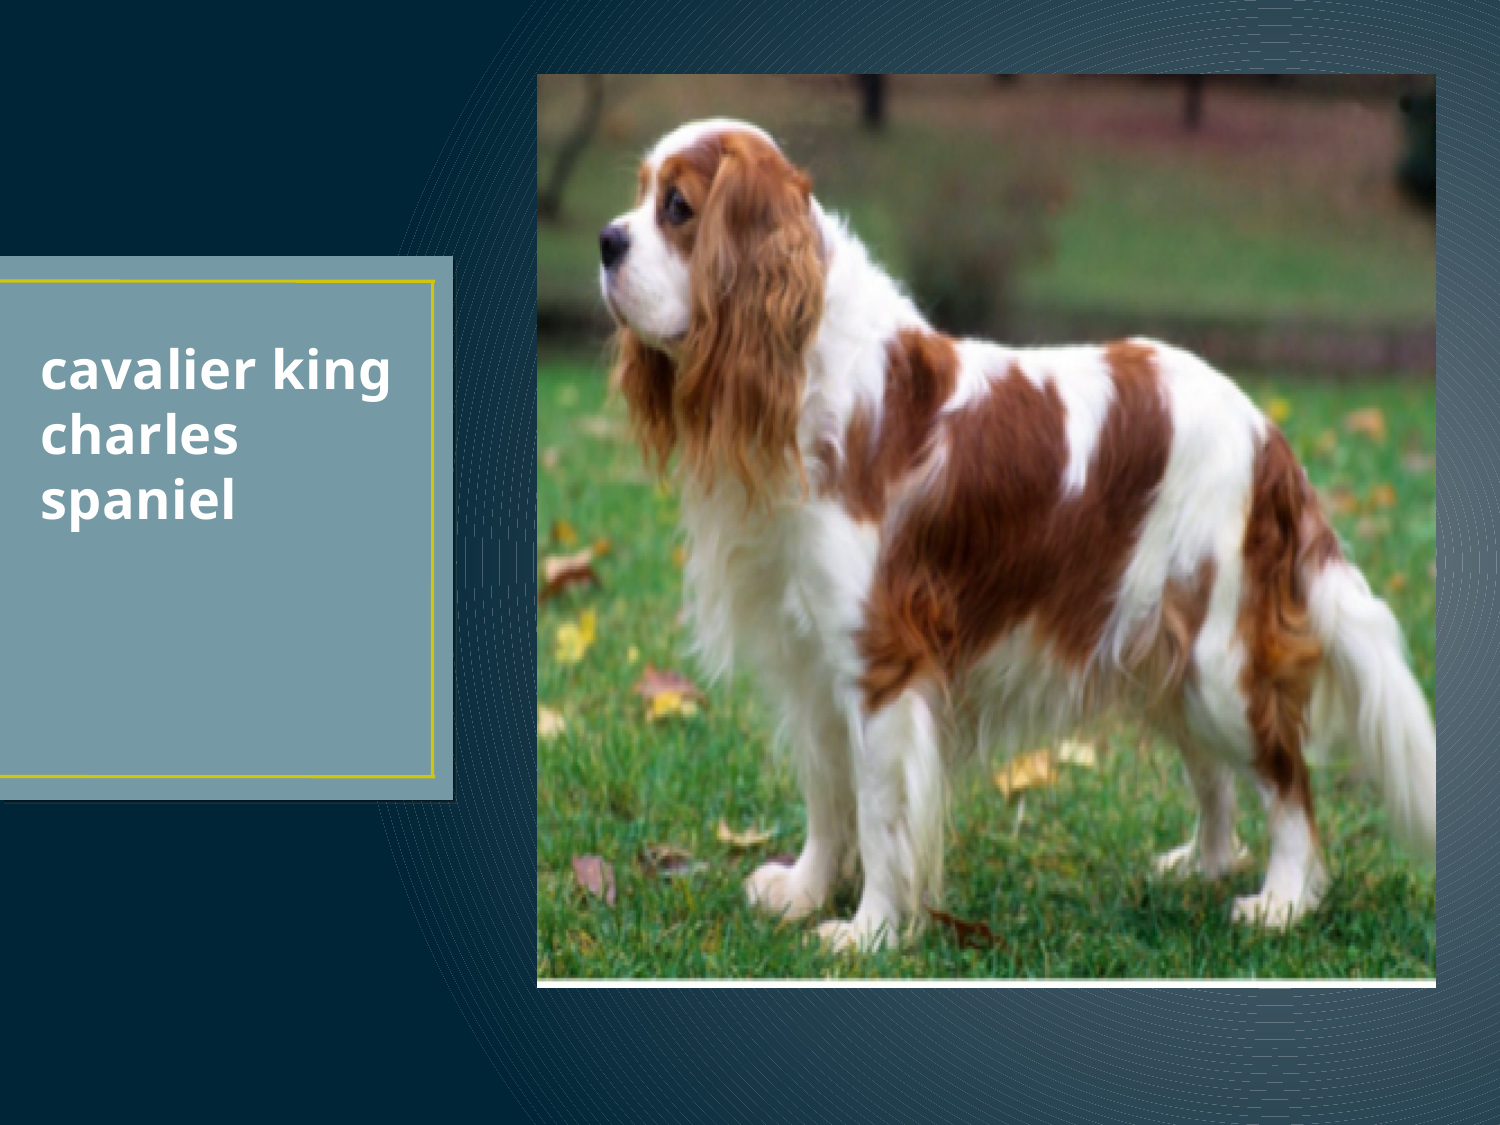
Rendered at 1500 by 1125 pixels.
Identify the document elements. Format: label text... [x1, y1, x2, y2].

title cavalier king charles spaniel [25, 312, 416, 538]
picture [537, 75, 1436, 988]
